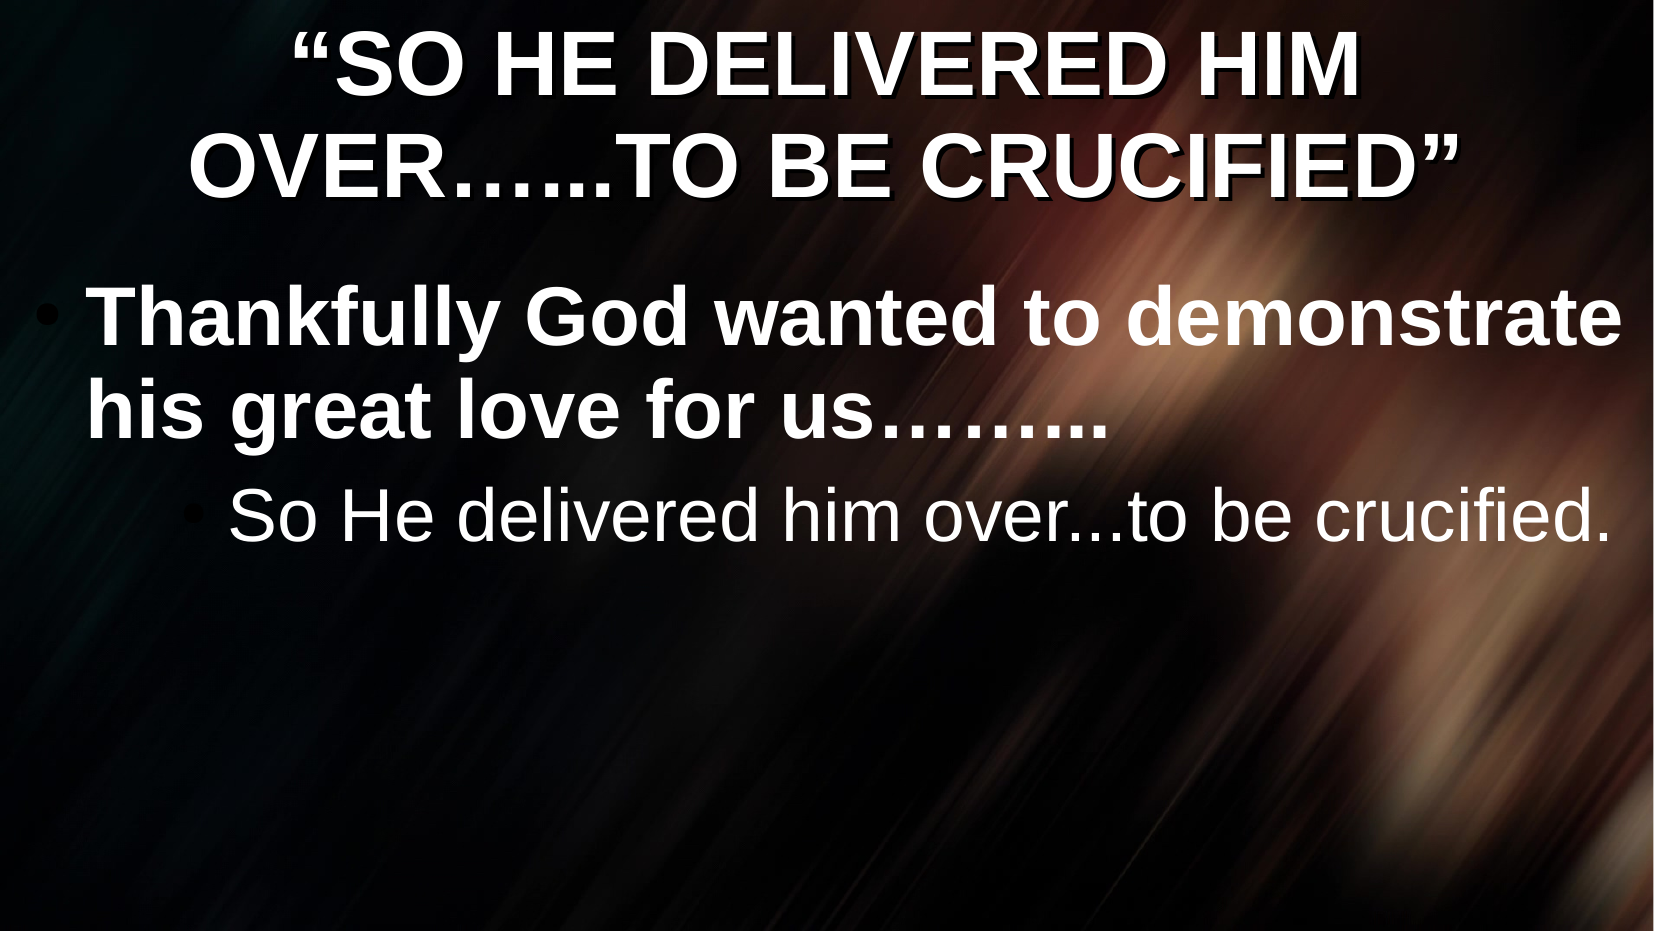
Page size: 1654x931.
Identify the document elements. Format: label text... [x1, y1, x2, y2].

title “SO HE DELIVERED HIM OVER…...TO BE CRUCIFIED” [82, 12, 1571, 218]
list Thankfully God wanted to demonstrate his great love for us……... So He delivered him over...to be crucified. [15, 270, 1654, 916]
picture [0, 0, 1654, 931]
